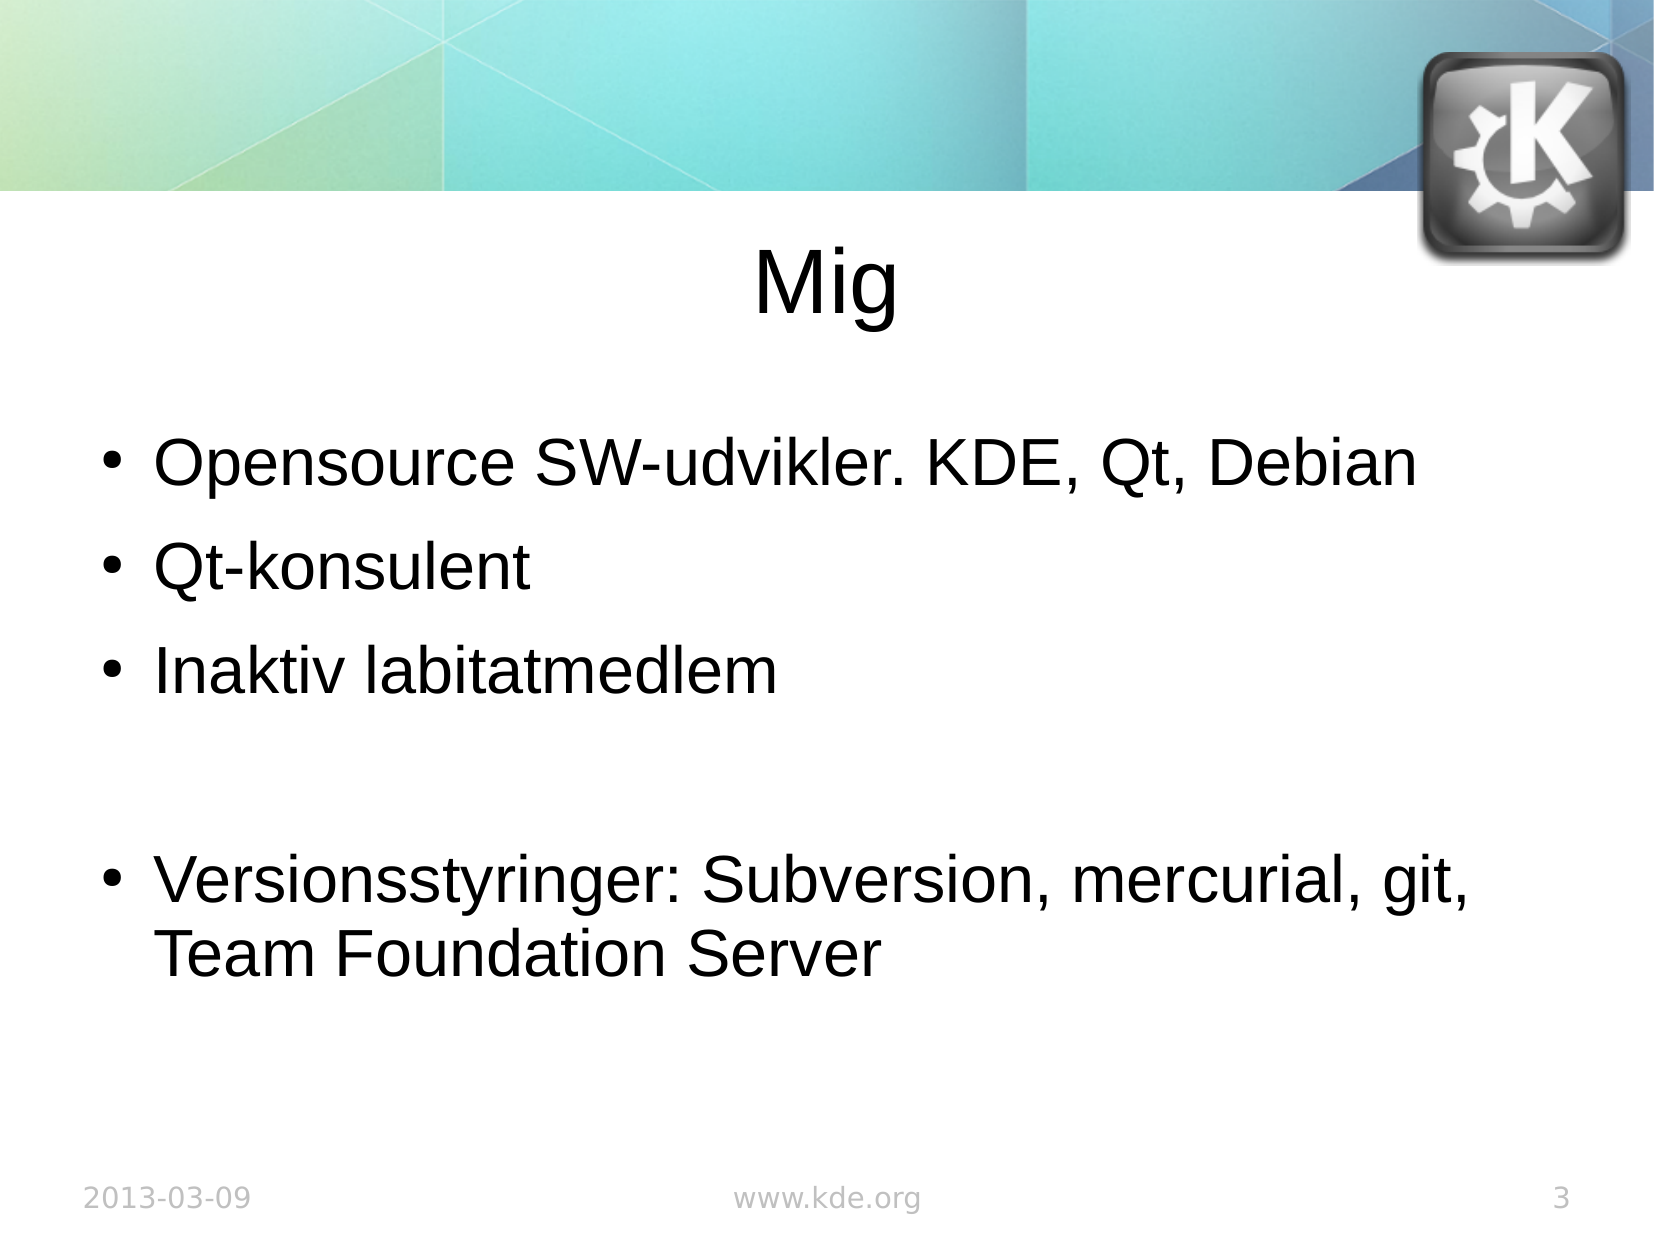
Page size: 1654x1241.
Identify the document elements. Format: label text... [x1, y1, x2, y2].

list Opensource SW-udvikler. KDE, Qt, Debian Qt-konsulent Inaktiv labitatmedlem Versionsstyringer: Subversion, mercurial, git, Team Foundation Server [82, 424, 1571, 1144]
title Mig [82, 178, 1571, 386]
picture [0, 0, 1654, 191]
